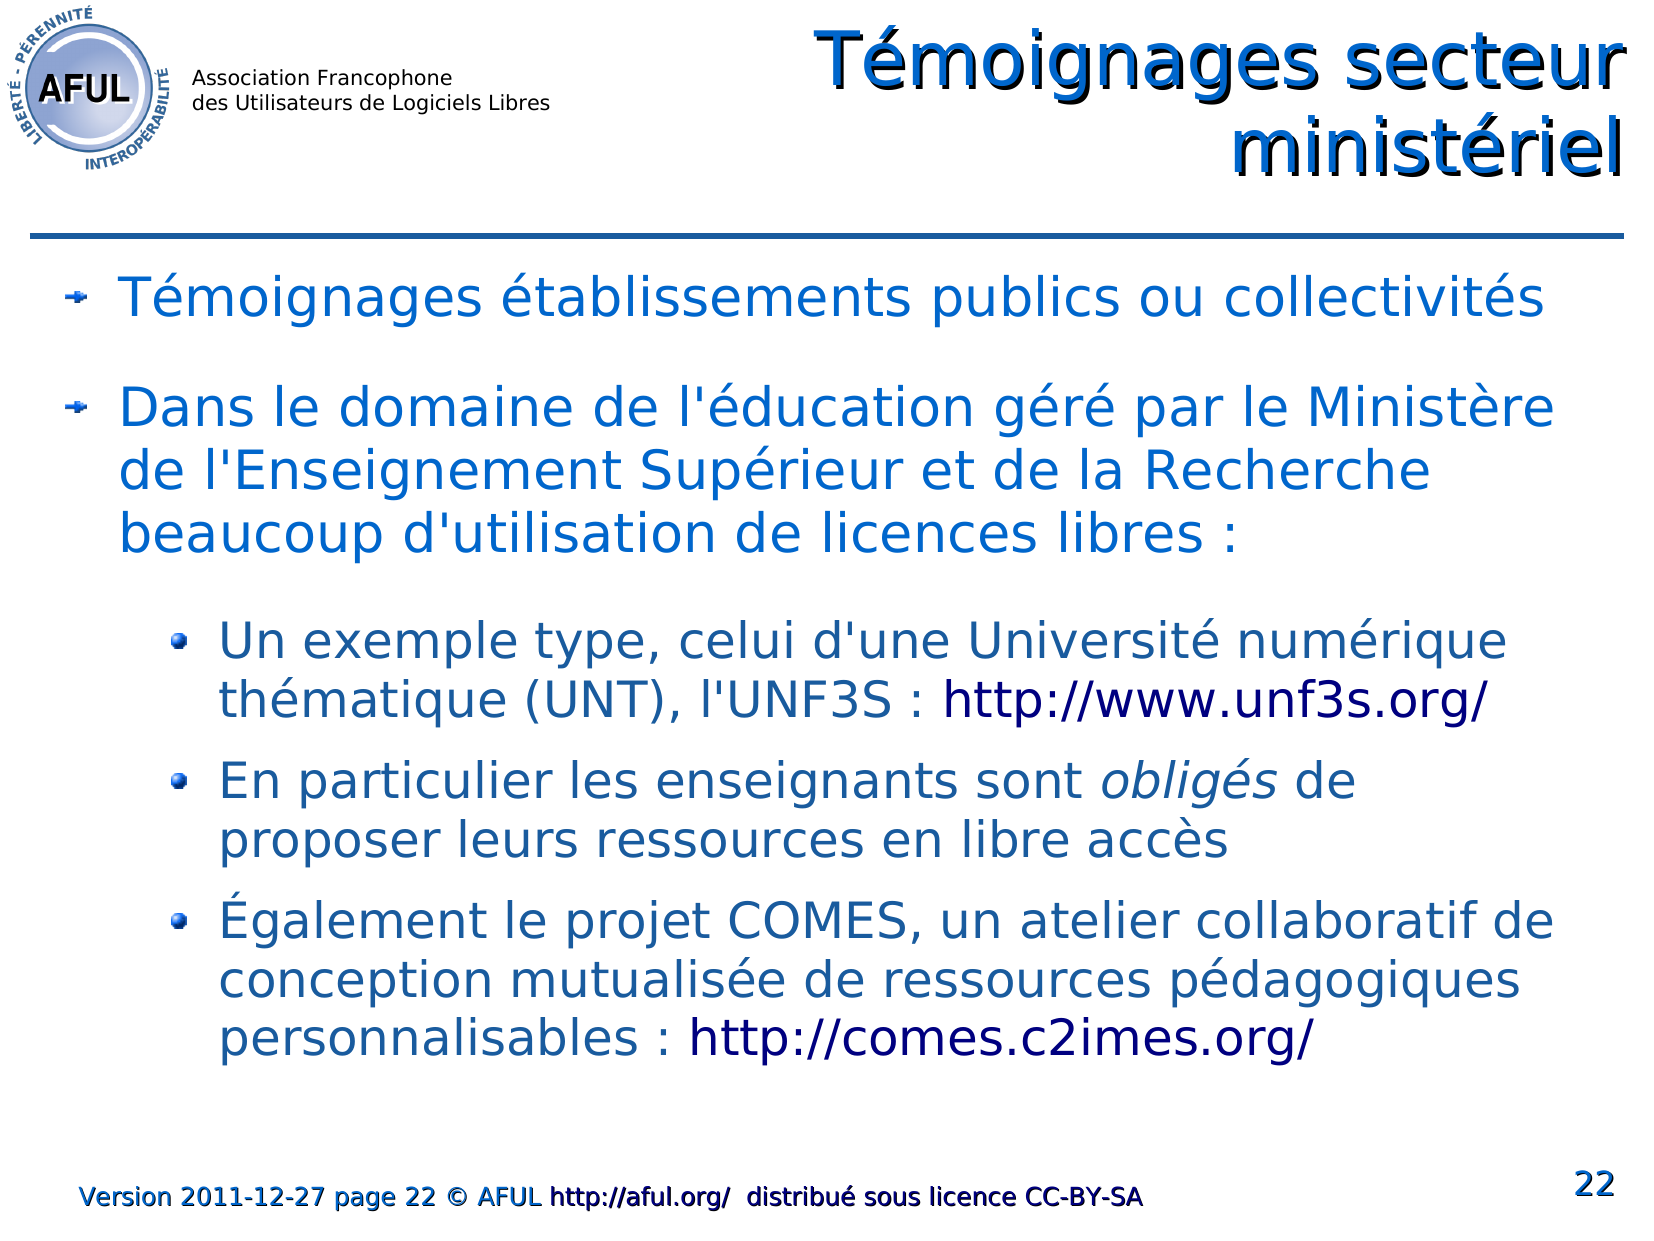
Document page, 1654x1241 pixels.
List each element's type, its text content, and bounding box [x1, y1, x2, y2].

title Témoignages secteur ministériel [501, 0, 1625, 207]
picture [0, 0, 178, 178]
list Témoignages établissements publics ou collectivités Dans le domaine de l'éducation géré par le Ministère de l'Enseignement Supérieur et de la Recherche beaucoup d'utilisation de licences libres : Un exemple type, celui d'une Université numérique thématique (UNT), l'UNF3S : http://www.unf3s.org/ En particulier les enseignants sont obligés de proposer leurs ressources en libre accès Également le projet COMES, un atelier collaboratif de conception mutualisée de ressources pédagogiques personnalisables : http://comes.c2imes.org/ [47, 265, 1595, 1211]
